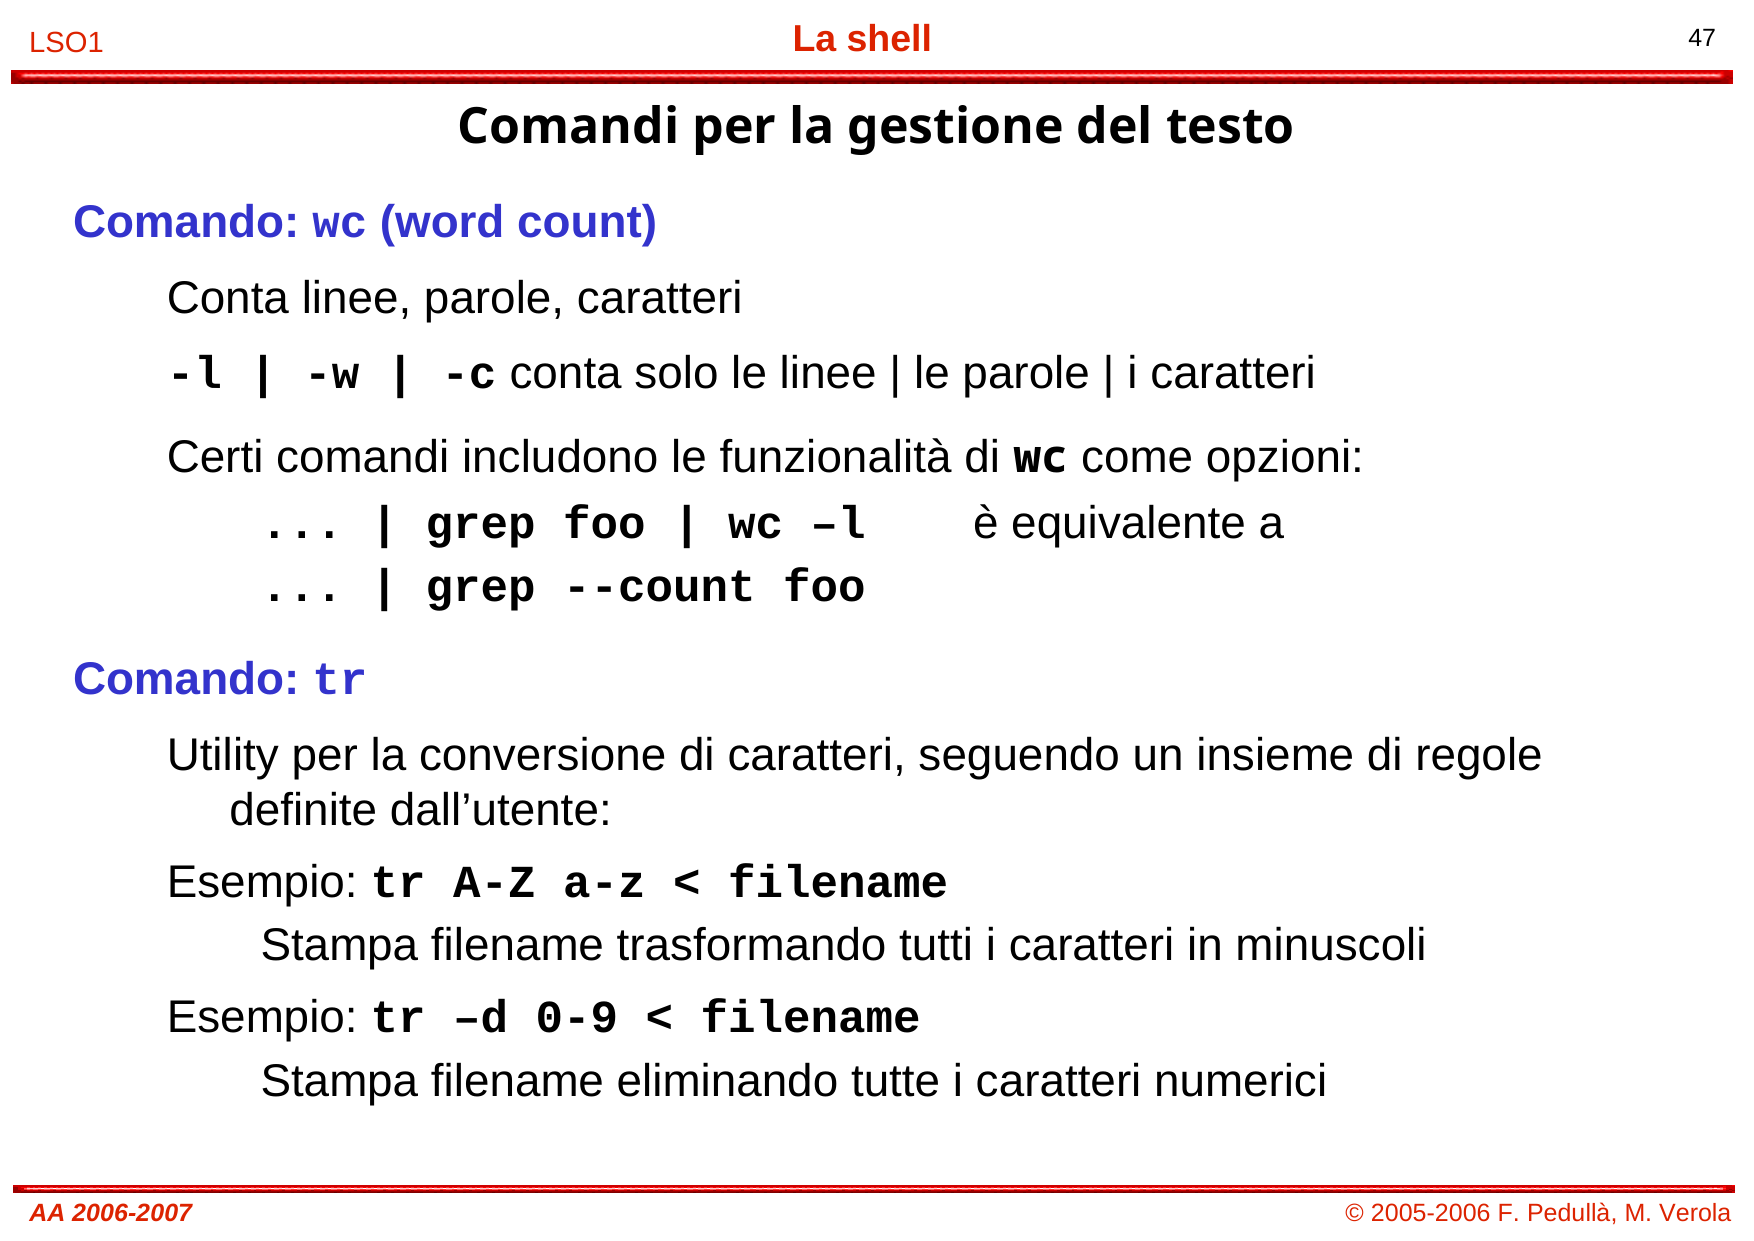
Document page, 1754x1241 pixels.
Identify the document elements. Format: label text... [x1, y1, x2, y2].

picture [11, 70, 1733, 84]
title Comandi per la gestione del testo [381, 78, 1372, 174]
list Comando: wc (word count) Conta linee, parole, caratteri -l | -w | -c conta solo le linee | le parole | i caratteri Certi comandi includono le funzionalità di wc come opzioni: ... | grep foo | wc –l è equivalente a ... | grep --count foo Comando: tr Utility per la conversione di caratteri, seguendo un insieme di regole definite dall’utente: Esempio: tr A-Z a-z < filename Stampa filename trasformando tutti i caratteri in minuscoli Esempio: tr –d 0-9 < filename Stampa filename eliminando tutte i caratteri numerici [58, 184, 1696, 1105]
picture [13, 1185, 1735, 1193]
